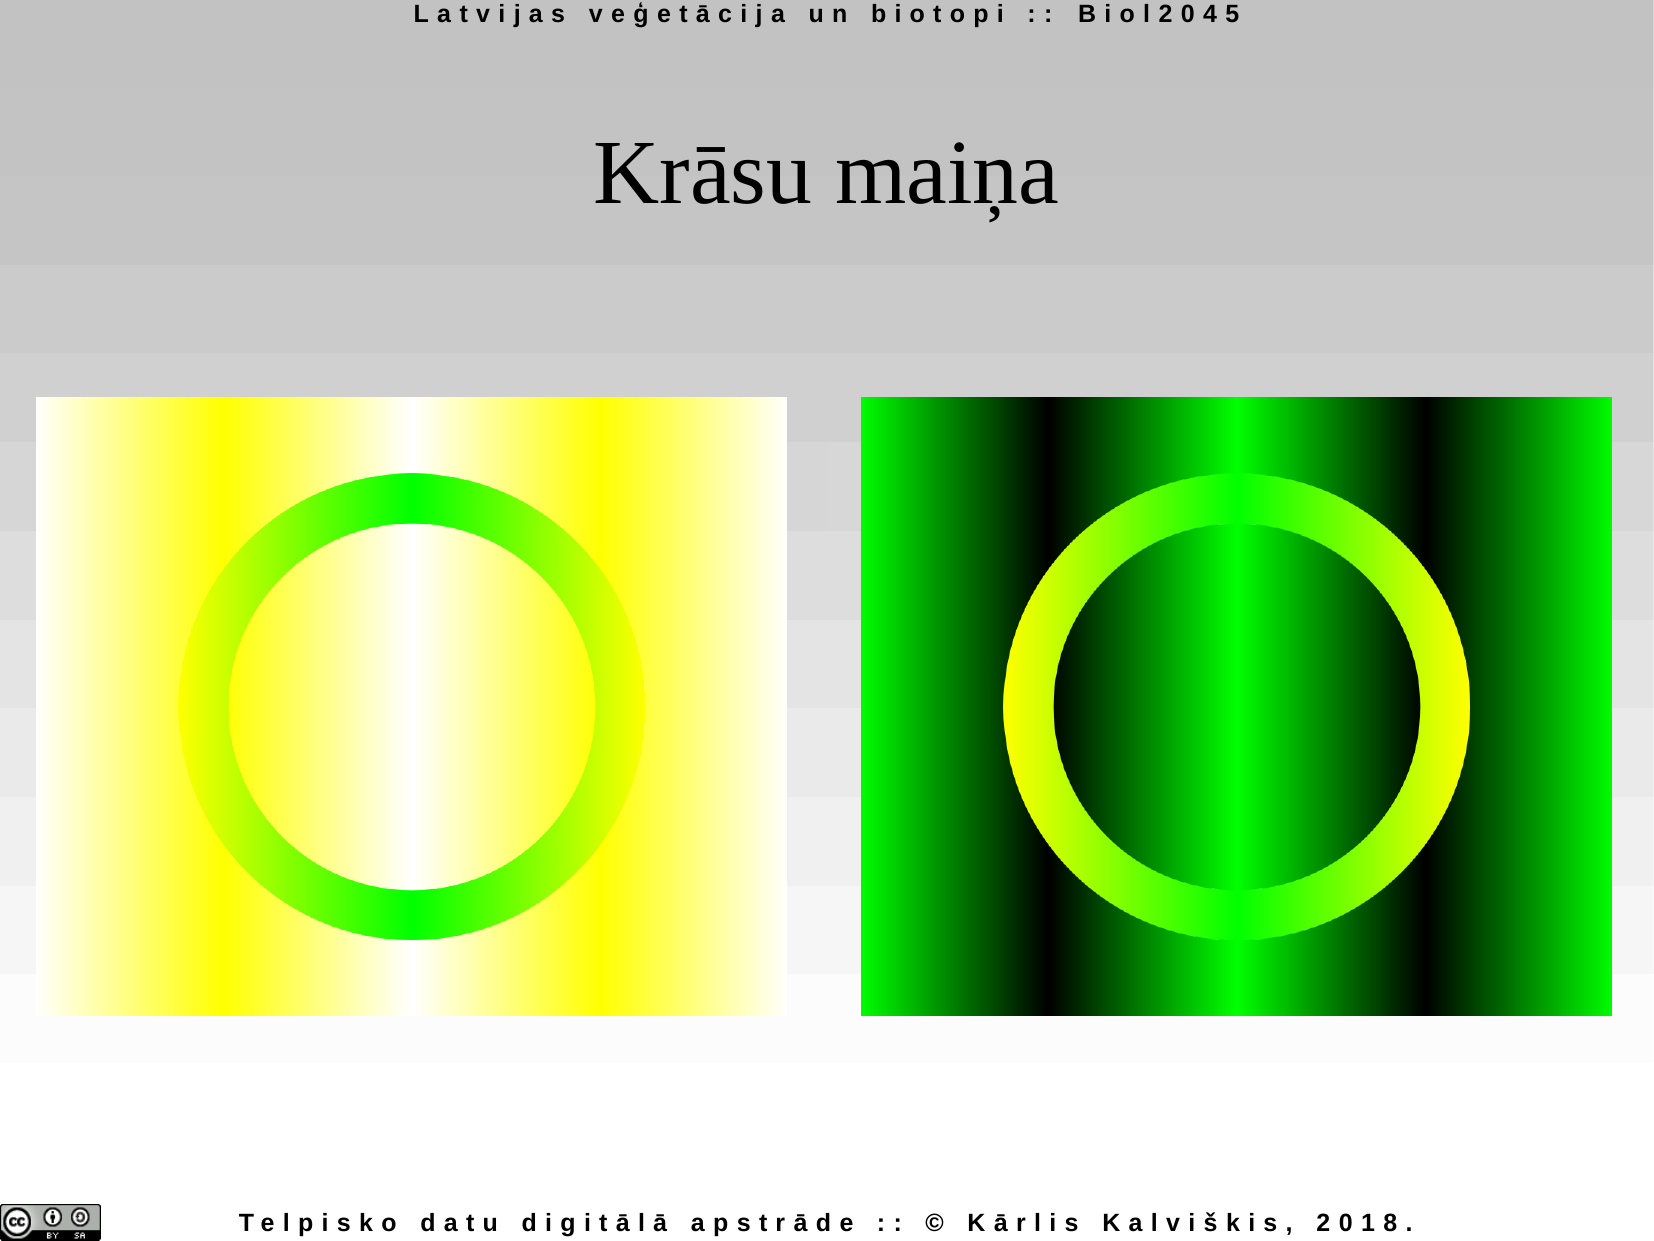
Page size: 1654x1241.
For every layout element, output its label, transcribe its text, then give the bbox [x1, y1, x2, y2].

picture [0, 0, 1654, 1241]
title Krāsu maiņa [29, 49, 1625, 296]
